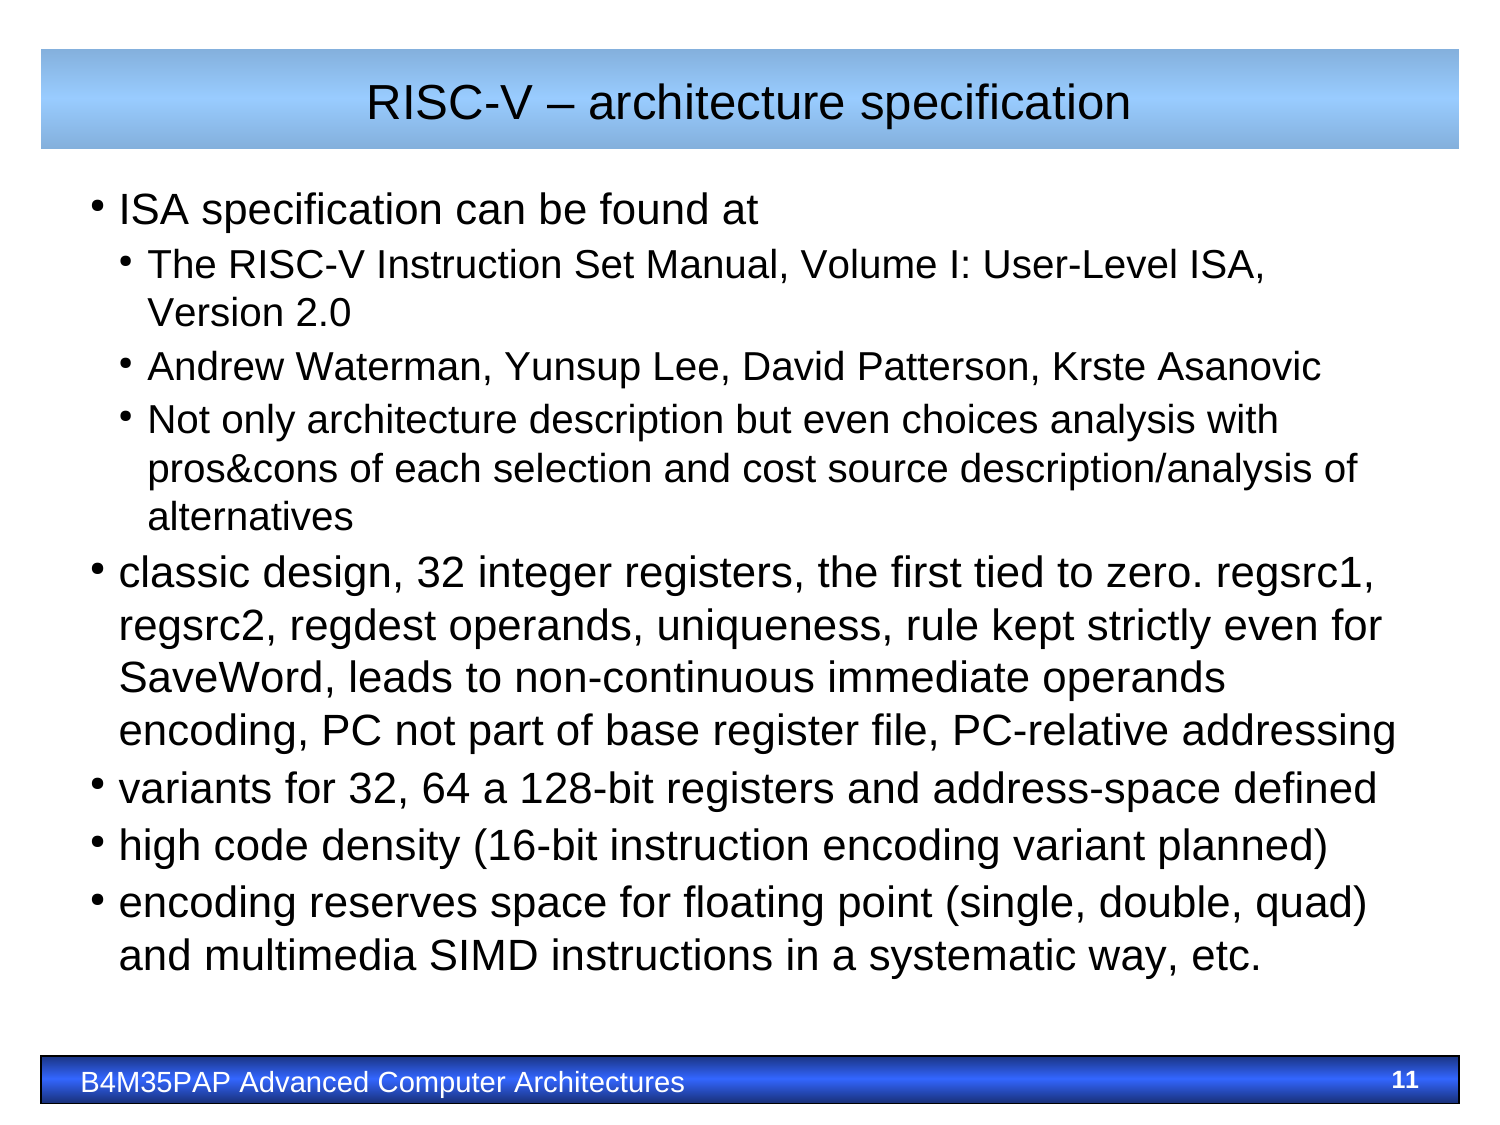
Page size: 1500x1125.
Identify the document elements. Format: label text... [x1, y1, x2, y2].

list ISA specification can be found at The RISC-V Instruction Set Manual, Volume I: User-Level ISA, Version 2.0 Andrew Waterman, Yunsup Lee, David Patterson, Krste Asanovic Not only architecture description but even choices analysis with pros&cons of each selection and cost source description/analysis of alternatives classic design, 32 integer registers, the first tied to zero. regsrc1, regsrc2, regdest operands, uniqueness, rule kept strictly even for SaveWord, leads to non-continuous immediate operands encoding, PC not part of base register file, PC-relative addressing variants for 32, 64 a 128-bit registers and address-space defined high code density (16-bit instruction encoding variant planned) encoding reserves space for floating point (single, double, quad) and multimedia SIMD instructions in a systematic way, etc. [75, 172, 1426, 1013]
title RISC-V – architecture specification [41, 49, 1459, 149]
